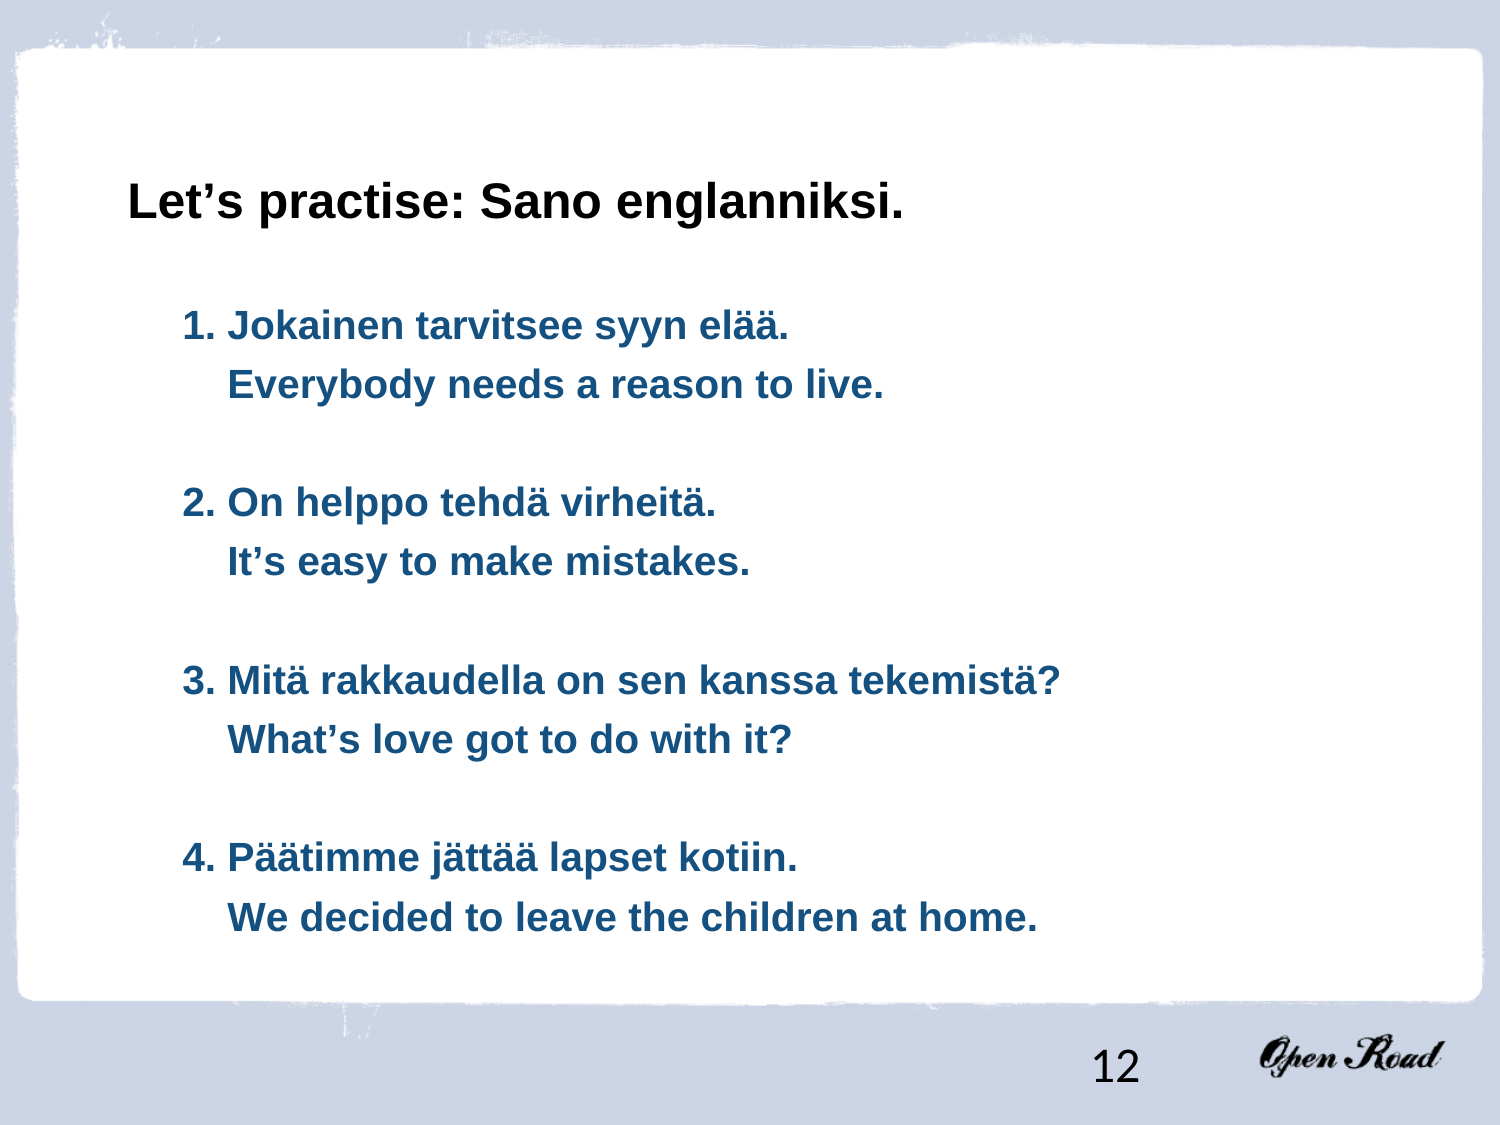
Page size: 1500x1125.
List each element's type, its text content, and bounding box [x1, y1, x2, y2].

title Let’s practise: Sano englanniksi. [112, 160, 1388, 290]
list 1. Jokainen tarvitsee syyn elää. Everybody needs a reason to live. 2. On helppo tehdä virheitä. It’s easy to make mistakes. 3. Mitä rakkaudella on sen kanssa tekemistä? What’s love got to do with it? 4. Päätimme jättää lapset kotiin. We decided to leave the children at home. [112, 290, 1436, 950]
